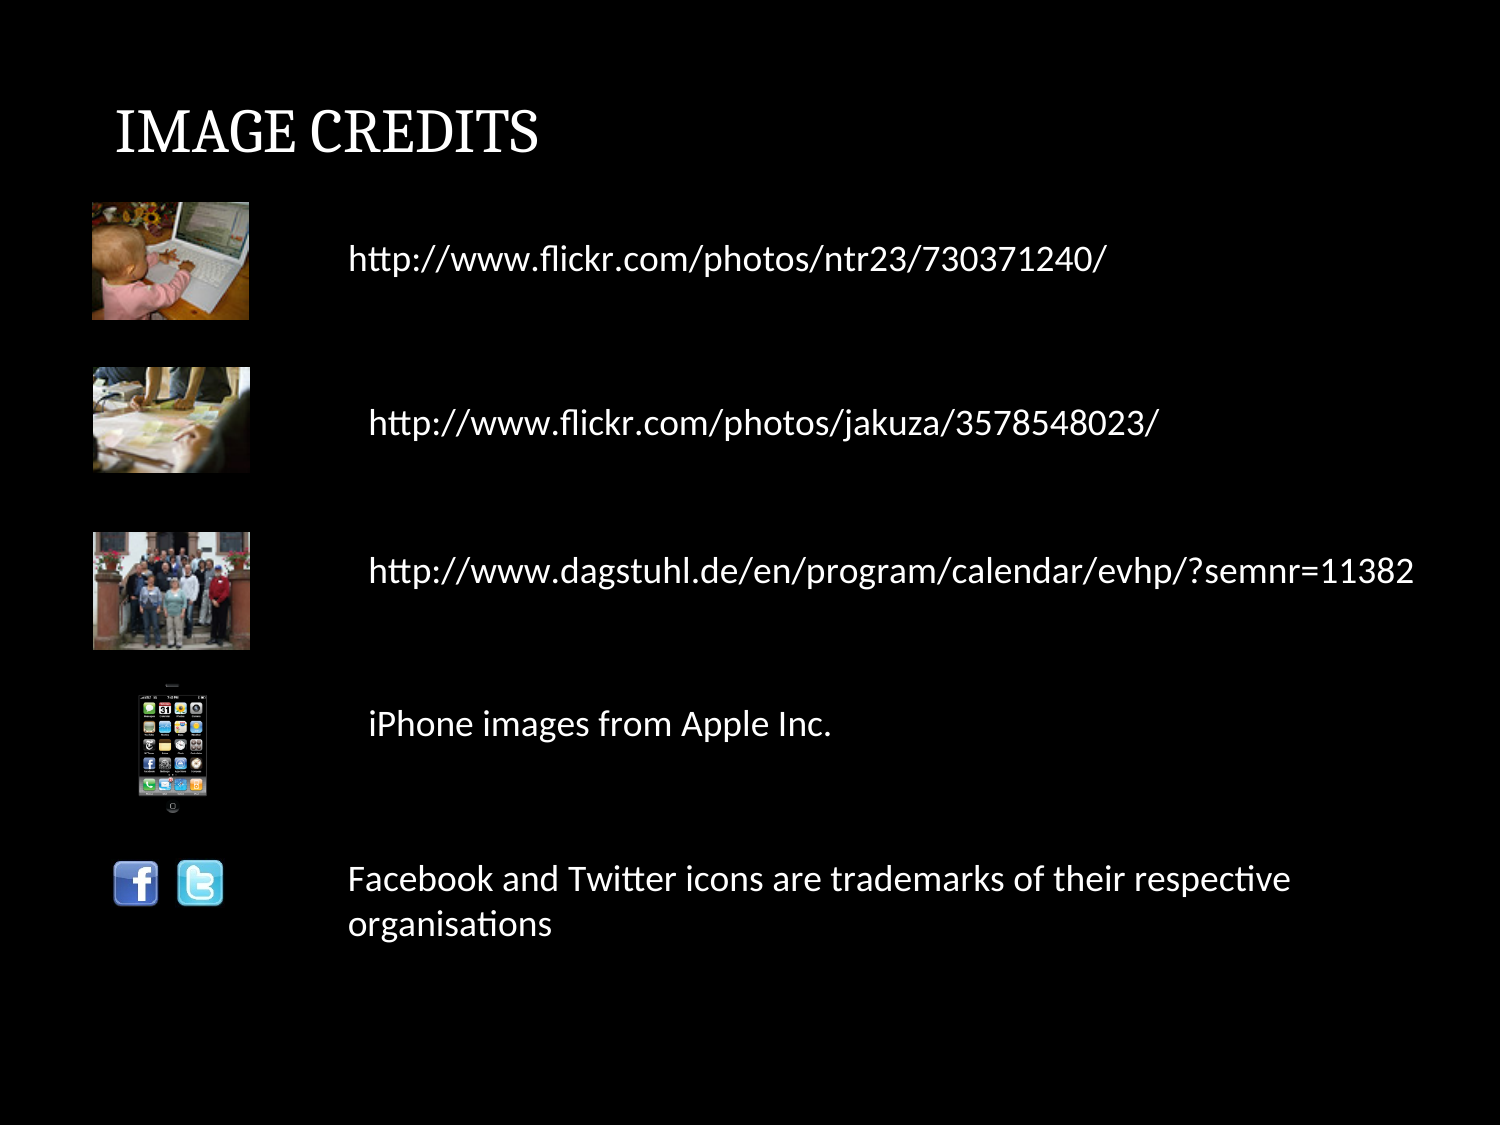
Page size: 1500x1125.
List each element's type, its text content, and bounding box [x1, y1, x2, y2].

text_box http://www.flickr.com/photos/jakuza/3578548023/ [353, 389, 1193, 451]
text_box http://www.dagstuhl.de/en/program/calendar/evhp/?semnr=11382 [353, 538, 1432, 599]
picture [93, 367, 250, 473]
text_box iPhone images from Apple Inc. [353, 691, 1432, 753]
picture [93, 532, 250, 651]
text_box Facebook and Twitter icons are trademarks of their respective organisations [333, 846, 1412, 952]
title IMAGE CREDITS [99, 44, 1401, 173]
picture [135, 674, 210, 817]
picture [92, 202, 249, 320]
picture [175, 858, 225, 908]
picture [111, 859, 160, 908]
text_box http://www.flickr.com/photos/ntr23/730371240/ [333, 226, 1173, 287]
